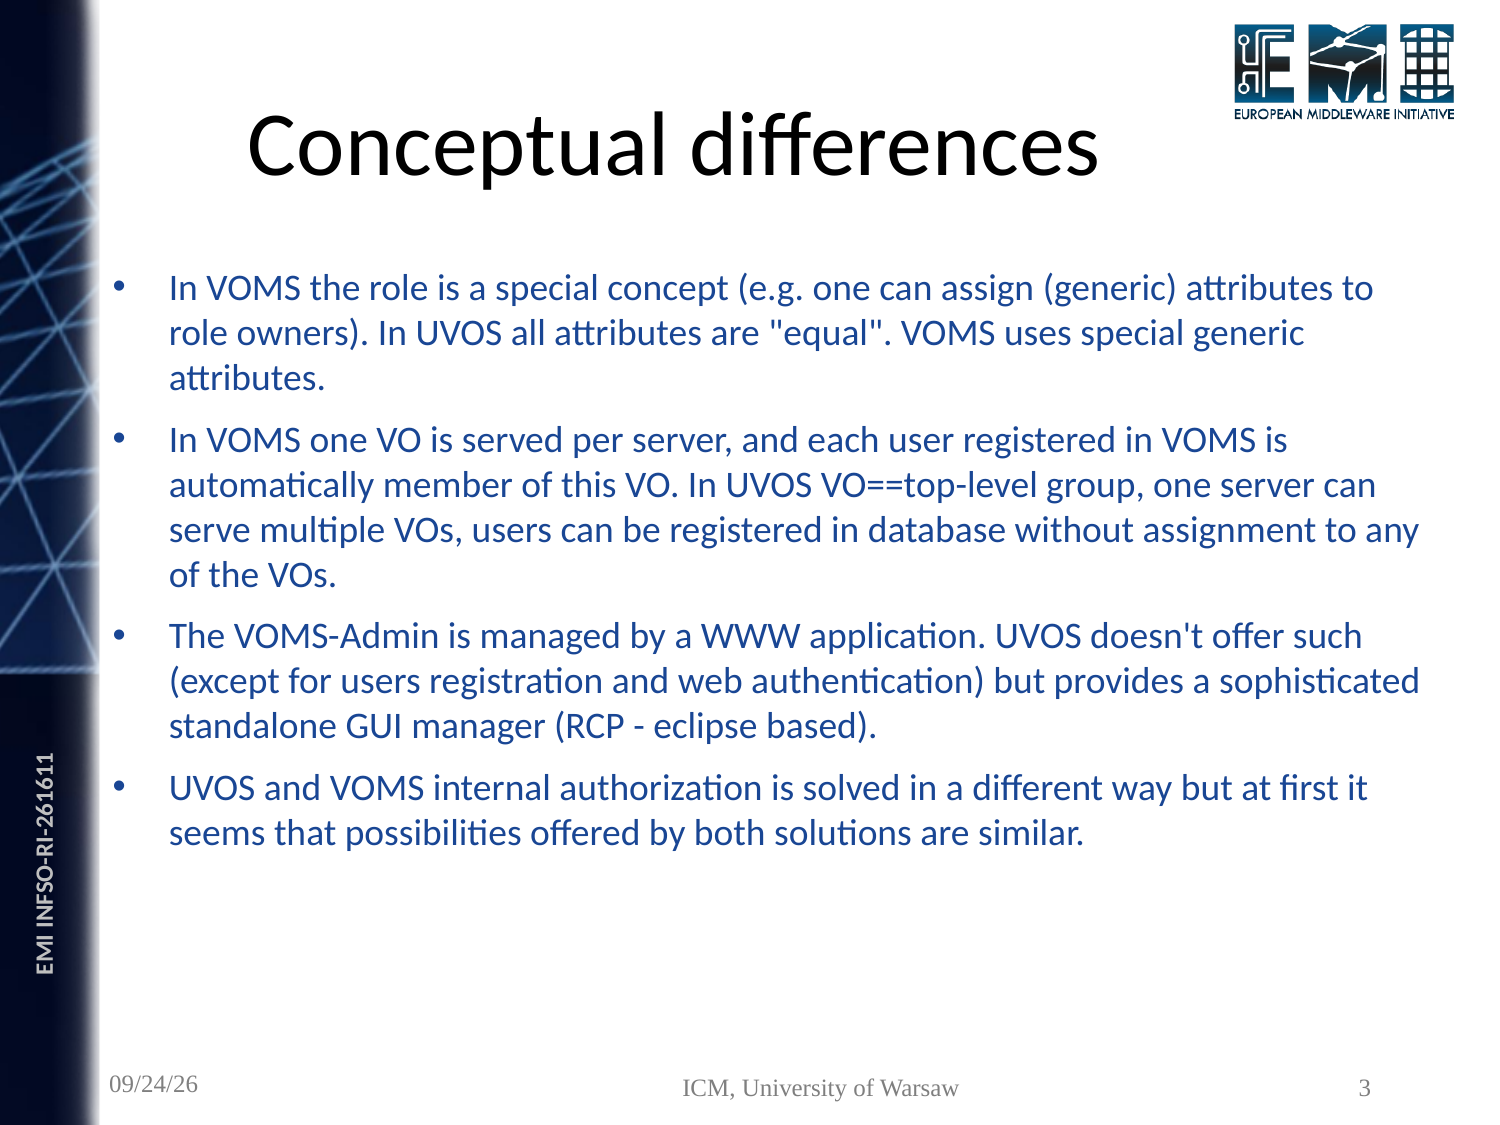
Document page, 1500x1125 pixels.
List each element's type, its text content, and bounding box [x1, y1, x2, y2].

title Conceptual differences [112, 52, 1238, 226]
list In VOMS the role is a special concept (e.g. one can assign (generic) attributes to role owners). In UVOS all attributes are "equal". VOMS uses special generic attributes. In VOMS one VO is served per server, and each user registered in VOMS is automatically member of this VO. In UVOS VO==top-level group, one server can serve multiple VOs, users can be registered in database without assignment to any of the VOs. The VOMS-Admin is managed by a WWW application. UVOS doesn't offer such (except for users registration and web authentication) but provides a sophisticated standalone GUI manager (RCP - eclipse based). UVOS and VOMS internal authorization is solved in a different way but at first it seems that possibilities offered by both solutions are similar. [112, 263, 1425, 991]
picture [1185, 8, 1500, 140]
picture [0, 0, 111, 1125]
